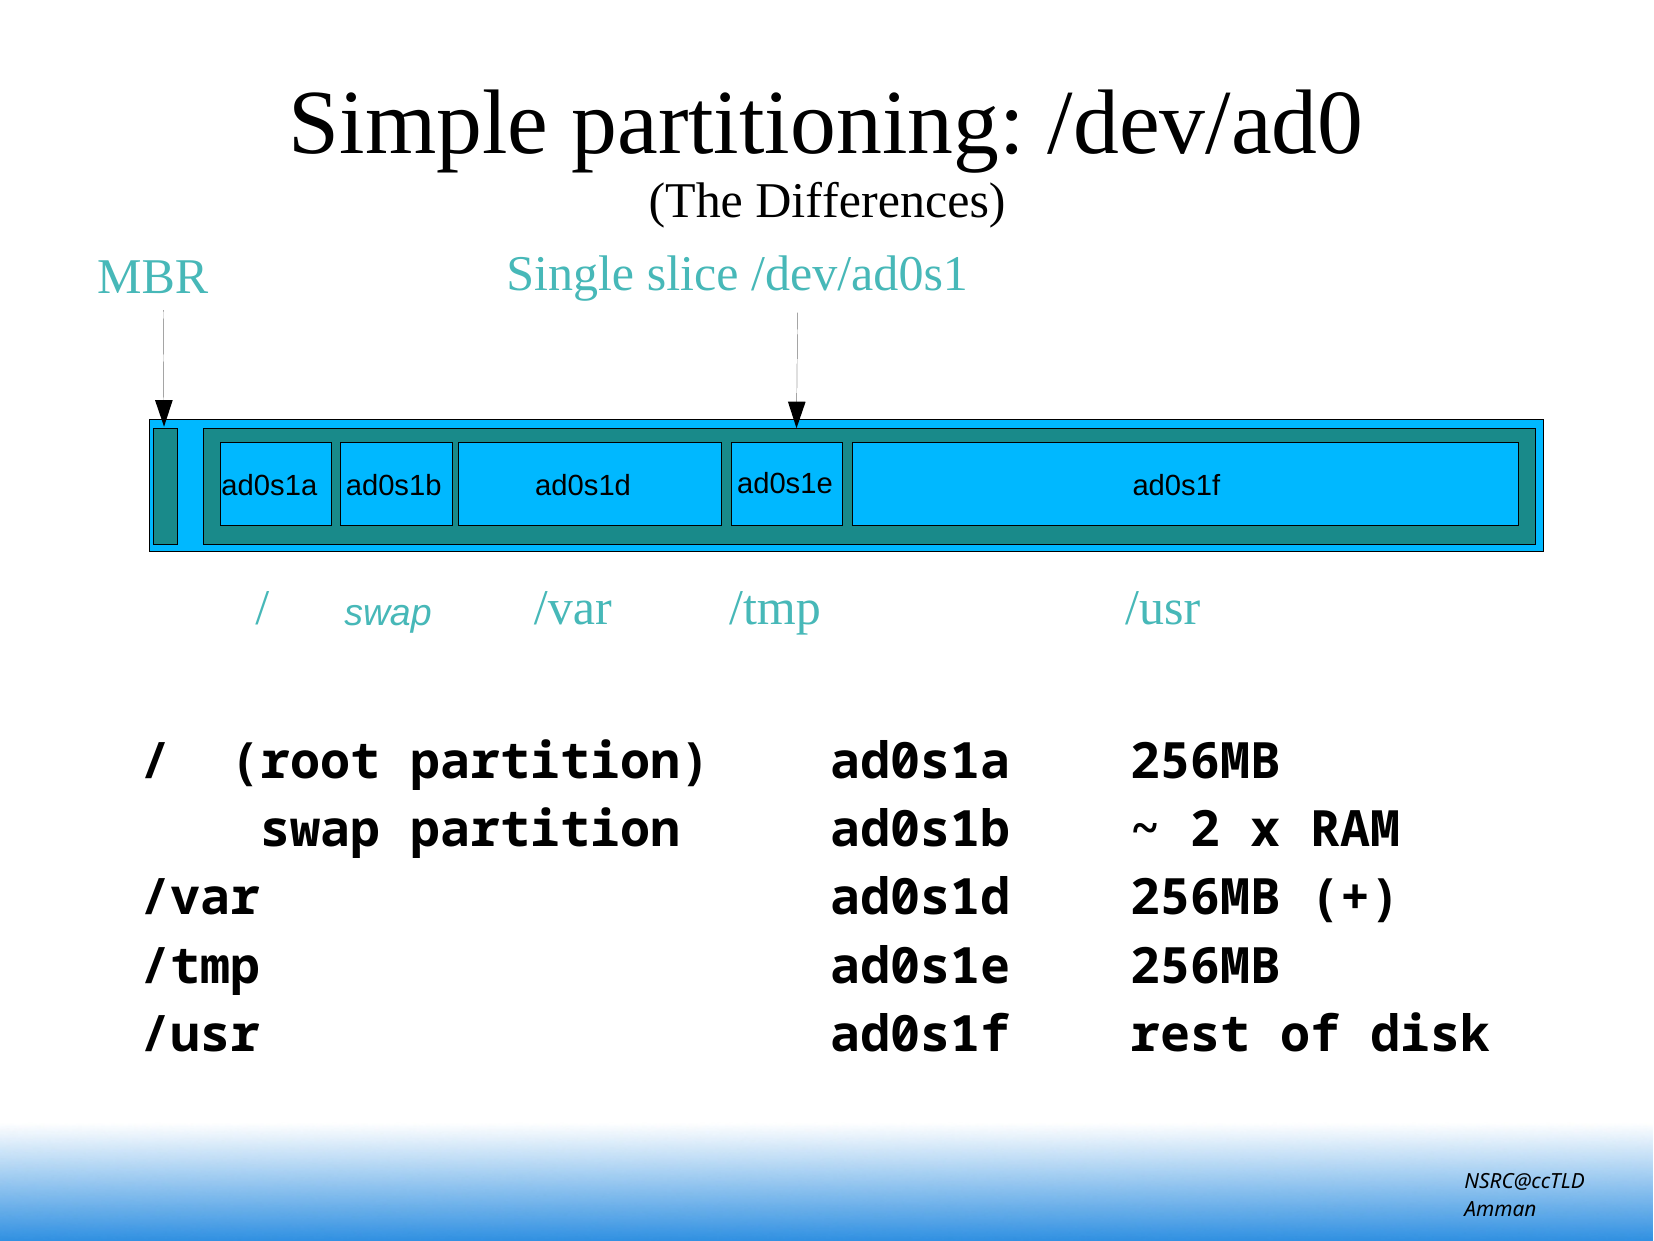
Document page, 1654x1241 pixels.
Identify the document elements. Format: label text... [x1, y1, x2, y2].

text_box ad0s1a [221, 468, 329, 503]
text_box /usr [1125, 579, 1224, 650]
text_box MBR [97, 248, 223, 318]
text_box ad0s1d [535, 468, 643, 503]
title Simple partitioning: /dev/ad0 (The Differences) [121, 46, 1534, 254]
text_box / [255, 579, 273, 650]
text_box ad0s1b [345, 468, 454, 503]
text_box Single slice /dev/ad0s1 [506, 245, 1088, 315]
text_box swap [344, 591, 440, 636]
text_box ad0s1f [1132, 468, 1233, 503]
text_box /var [533, 579, 633, 650]
text_box /tmp [729, 579, 846, 650]
text_box [149, 419, 1544, 552]
text_box / (root partition) ad0s1a 256MB swap partition ad0s1b ~ 2 x RAM /var ad0s1d 256MB (+) /tmp ad0s1e 256MB /usr ad0s1f rest of disk [140, 724, 1513, 1038]
picture [0, 1122, 1653, 1241]
text_box ad0s1e [737, 467, 845, 502]
